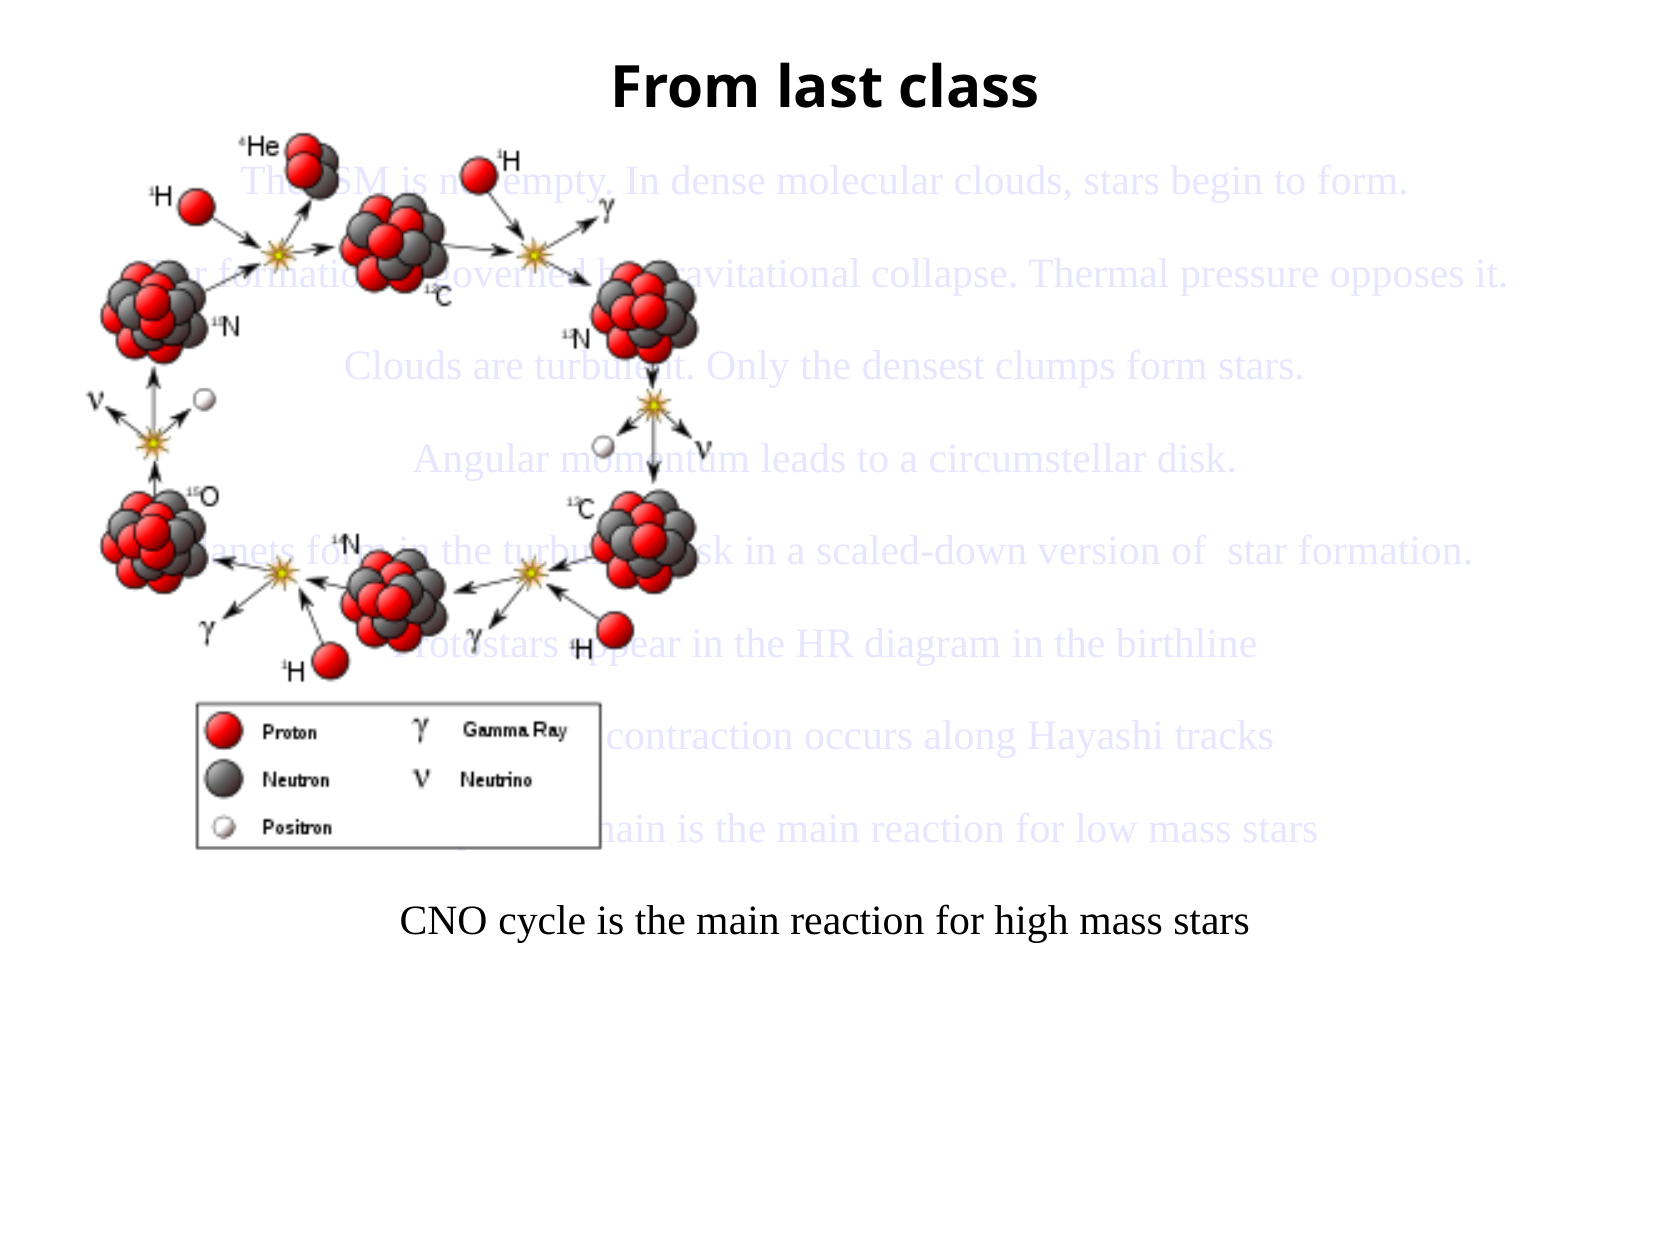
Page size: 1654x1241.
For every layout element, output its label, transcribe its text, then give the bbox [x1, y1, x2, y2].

text_box The ISM is not empty. In dense molecular clouds, stars begin to form. Star formation is governed by gravitational collapse. Thermal pressure opposes it. Clouds are turbulent. Only the densest clumps form stars. Angular momentum leads to a circumstellar disk. Planets form in the turbulent disk in a scaled-down version of star formation. Protostars appear in the HR diagram in the birthline Gravitational contraction occurs along Hayashi tracks Proton-proton chain is the main reaction for low mass stars CNO cycle is the main reaction for high mass stars [75, 150, 1576, 998]
text_box From last class [0, 37, 1651, 134]
picture [24, 119, 775, 870]
